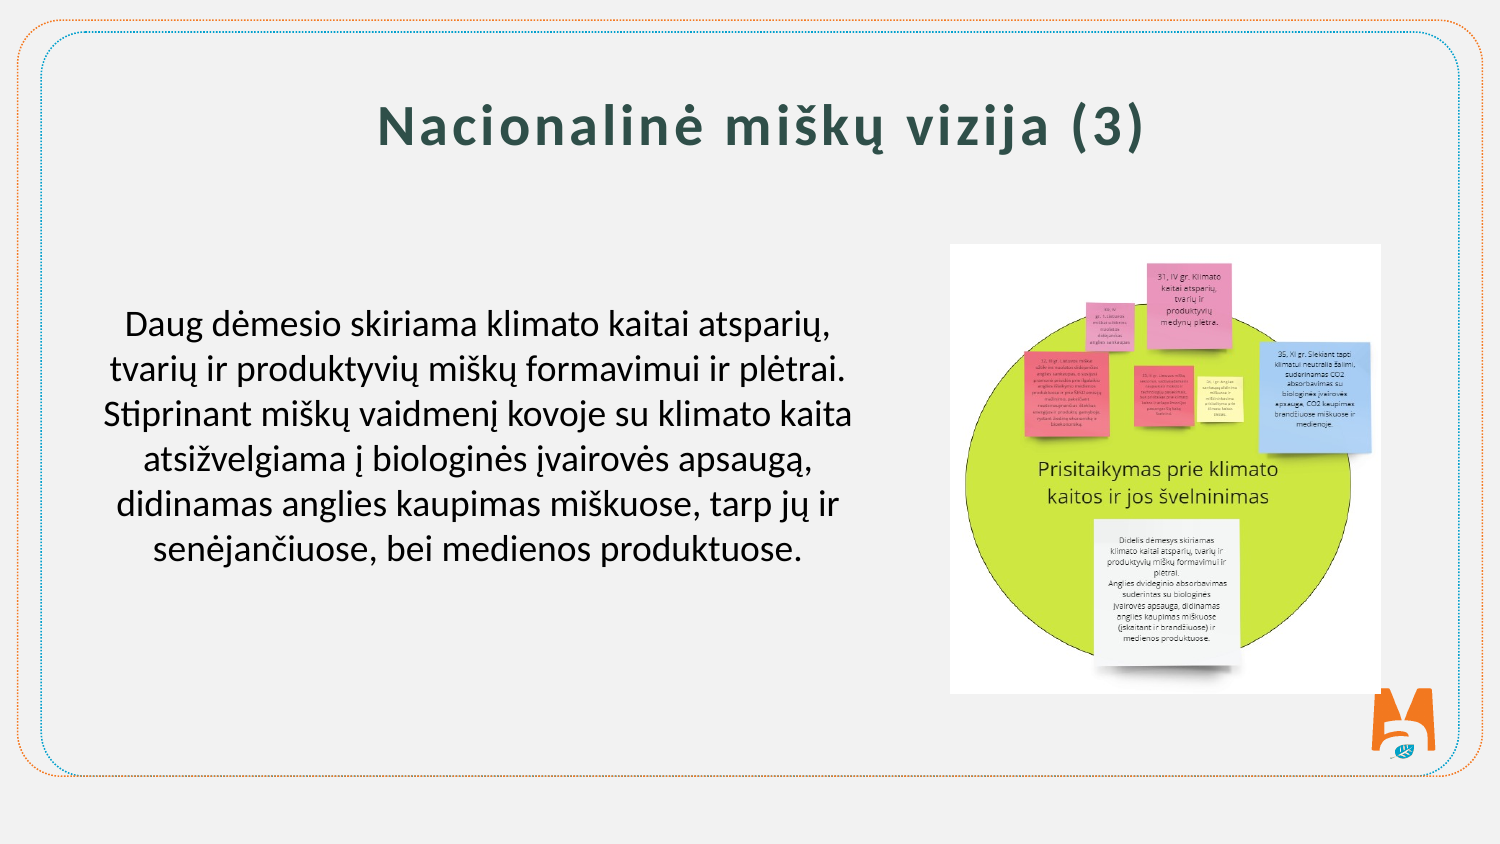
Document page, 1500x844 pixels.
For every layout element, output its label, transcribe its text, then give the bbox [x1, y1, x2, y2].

text_box Nacionalinė miškų vizija (3) [123, 79, 1400, 166]
picture [950, 244, 1381, 694]
text_box Daug dėmesio skiriama klimato kaitai atsparių, tvarių ir produktyvių miškų formavimui ir plėtrai. Stiprinant miškų vaidmenį kovoje su klimato kaita atsižvelgiama į biologinės įvairovės apsaugą, didinamas anglies kaupimas miškuose, tarp jų ir senėjančiuose, bei medienos produktuose. [76, 291, 880, 580]
